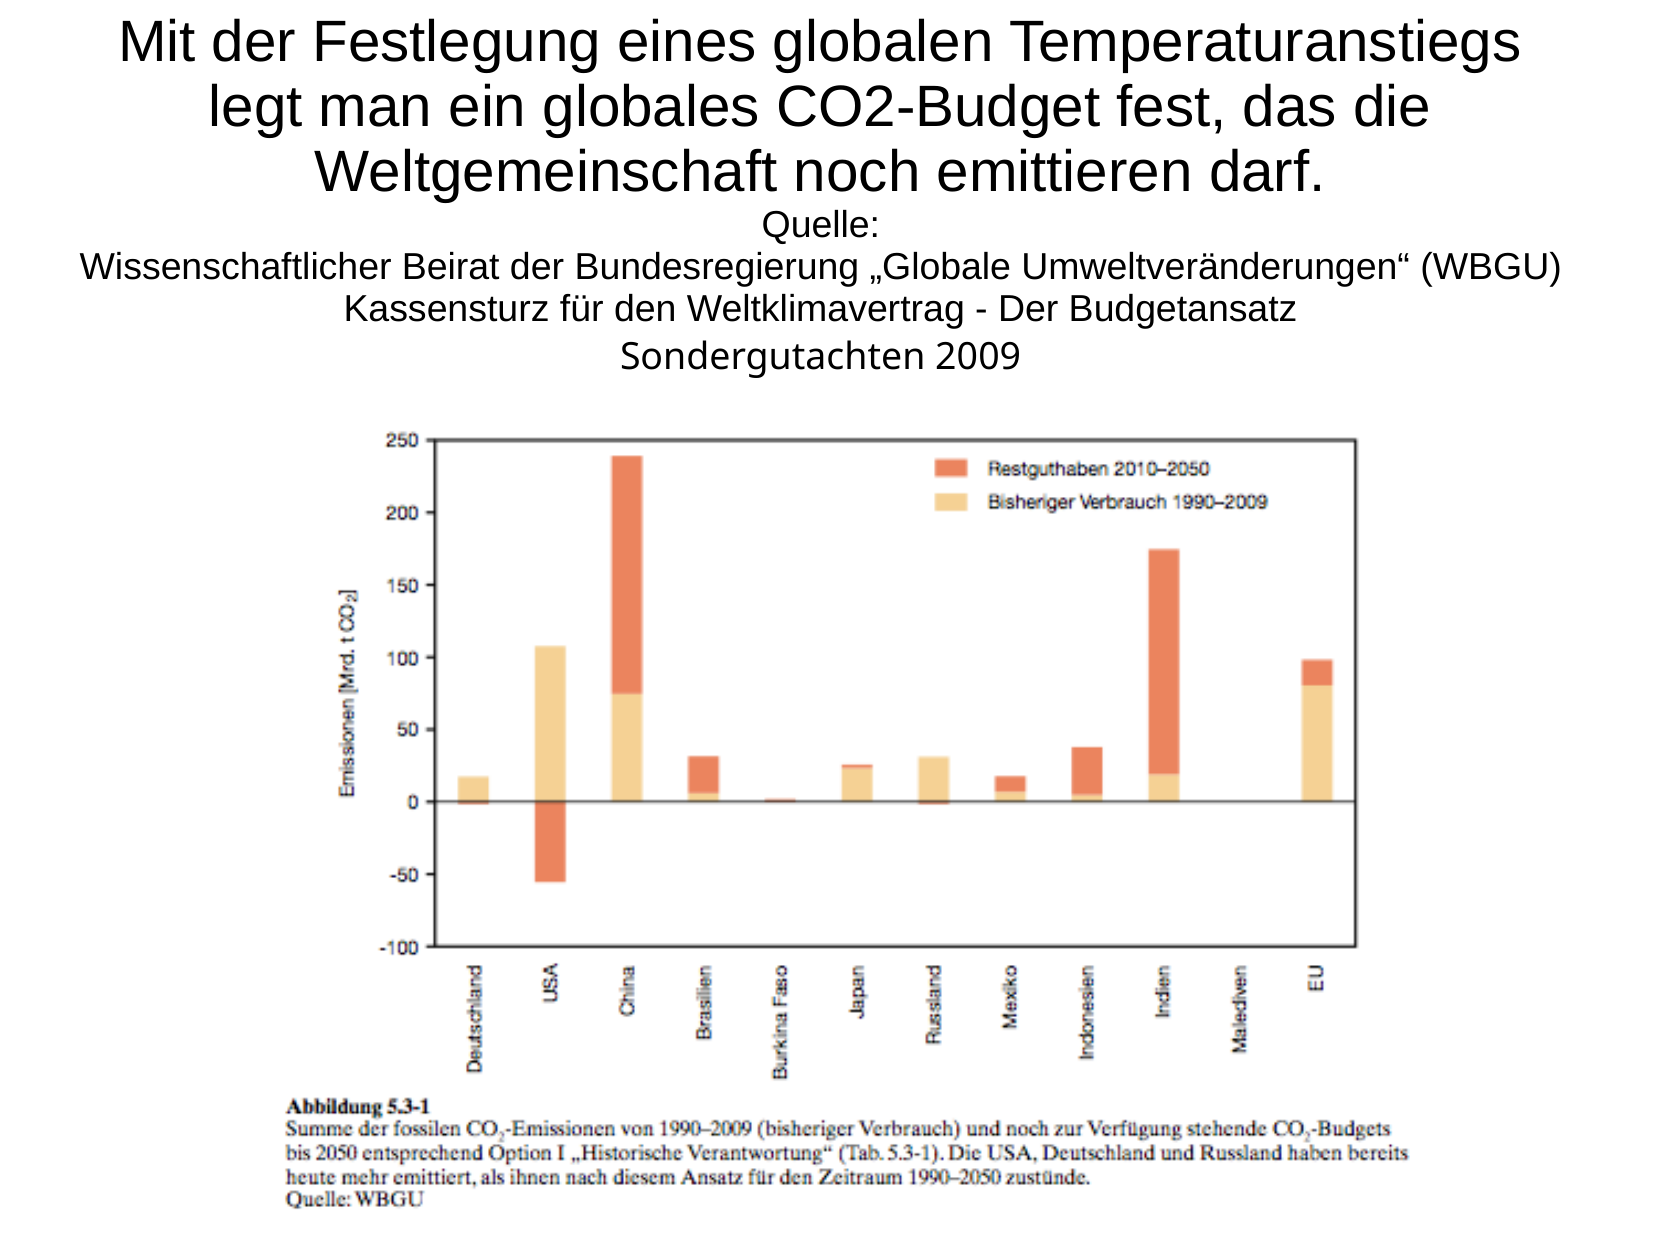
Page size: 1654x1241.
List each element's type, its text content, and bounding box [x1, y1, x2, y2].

title Mit der Festlegung eines globalen Temperaturanstiegs legt man ein globales CO2-Budget fest, das die Weltgemeinschaft noch emittieren darf. Quelle: Wissenschaftlicher Beirat der Bundesregierung „Globale Umweltveränderungen“ (WBGU) Kassensturz für den Weltklimavertrag - Der Budgetansatz Sondergutachten 2009 [76, 11, 1565, 378]
picture [189, 410, 1443, 1229]
